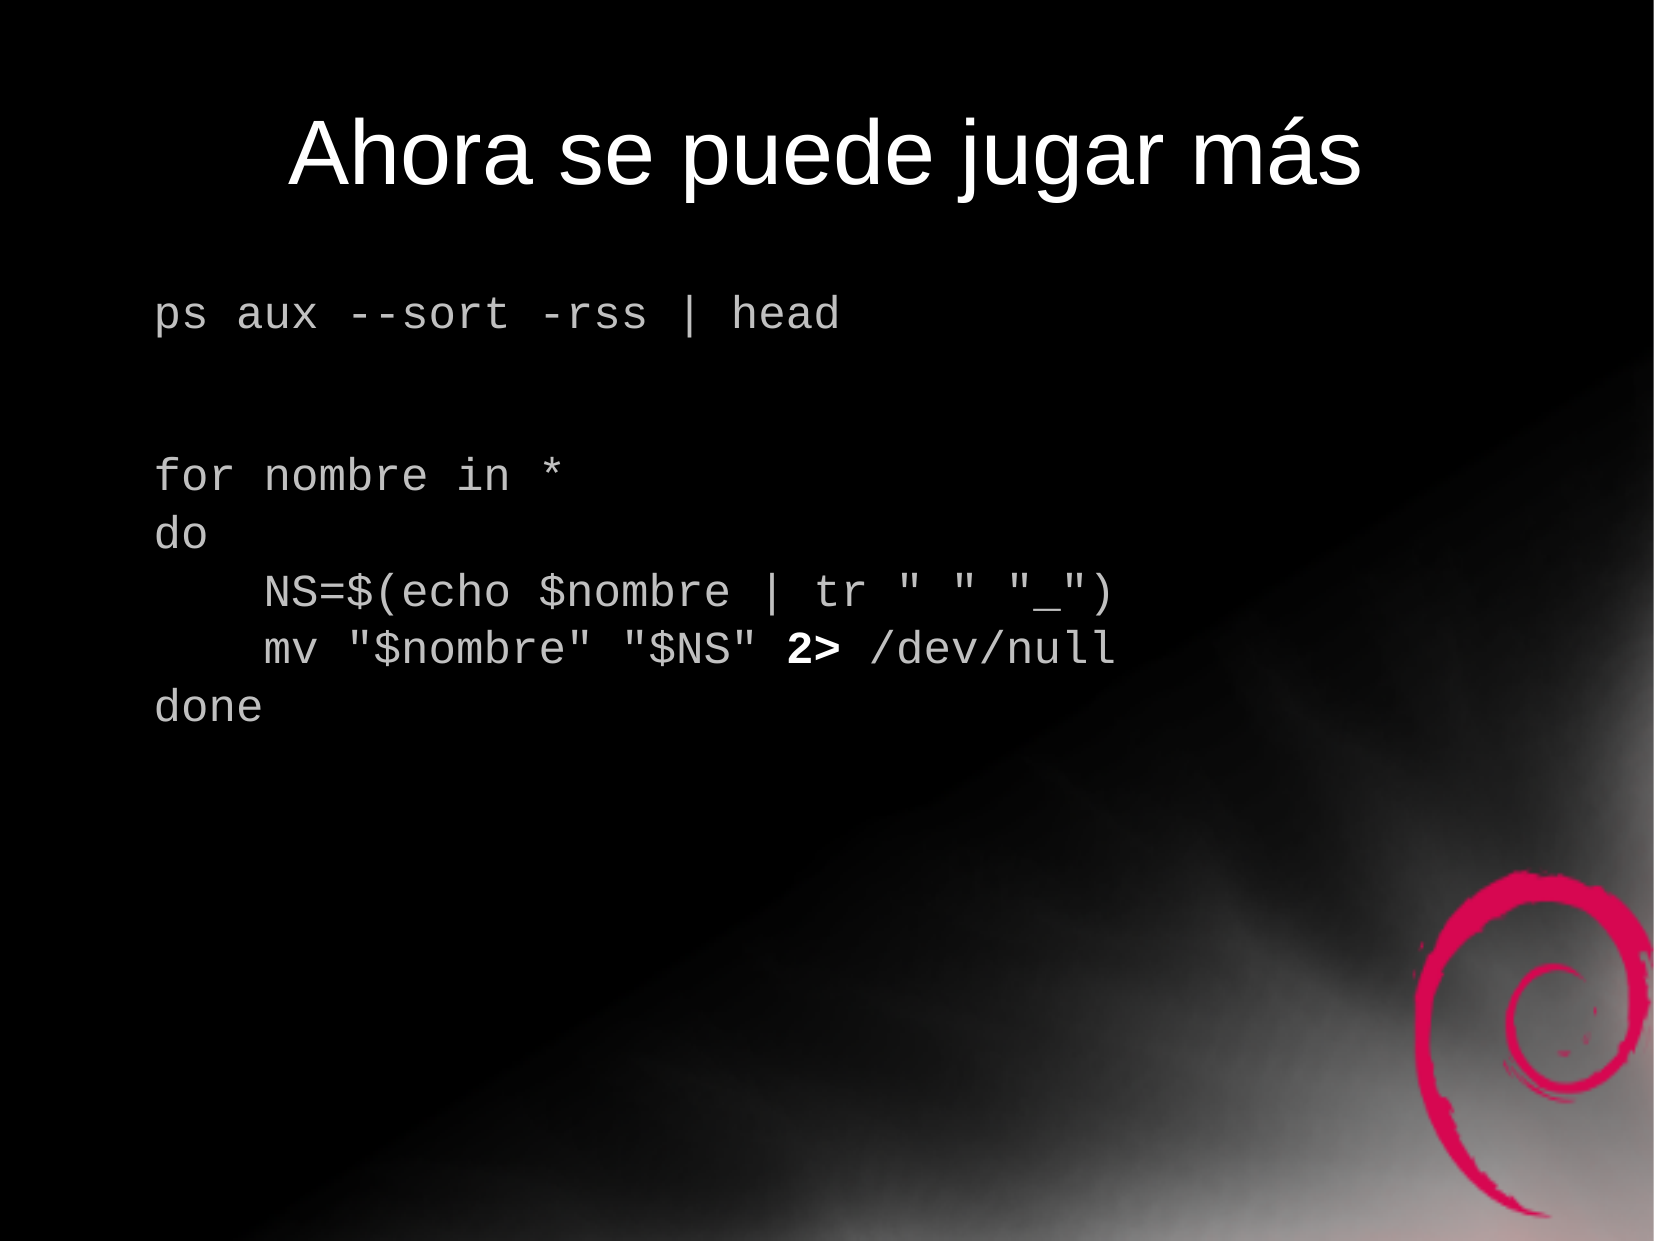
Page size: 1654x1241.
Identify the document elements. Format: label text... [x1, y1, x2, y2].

title Ahora se puede jugar más [82, 49, 1571, 257]
list ps aux --sort -rss | head for nombre in * do NS=$(echo $nombre | tr " " "_") mv "$nombre" "$NS" 2> /dev/null done [82, 290, 1571, 1170]
picture [0, 0, 1654, 1241]
